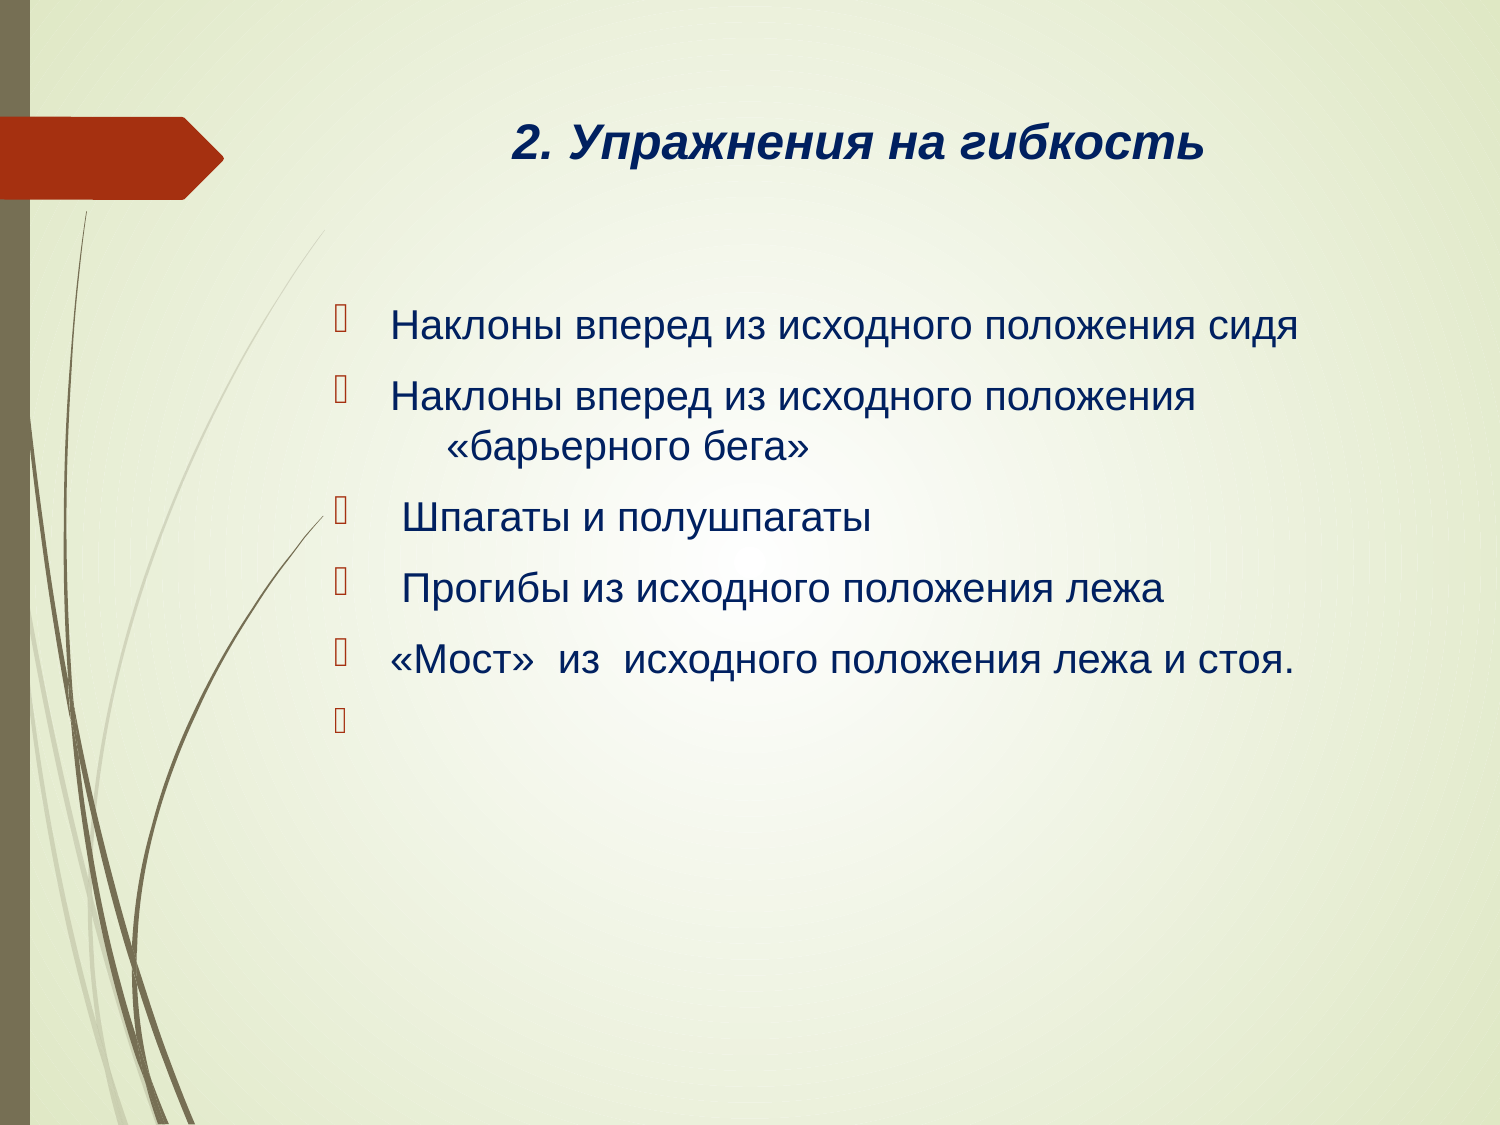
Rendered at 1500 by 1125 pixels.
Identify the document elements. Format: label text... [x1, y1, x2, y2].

list Наклоны вперед из исходного положения сидя Наклоны вперед из исходного положения «барьерного бега» Шпагаты и полушпагаты Прогибы из исходного положения лежа «Мост» из исходного положения лежа и стоя. [318, 290, 1401, 970]
title 2. Упражнения на гибкость [319, 102, 1400, 290]
